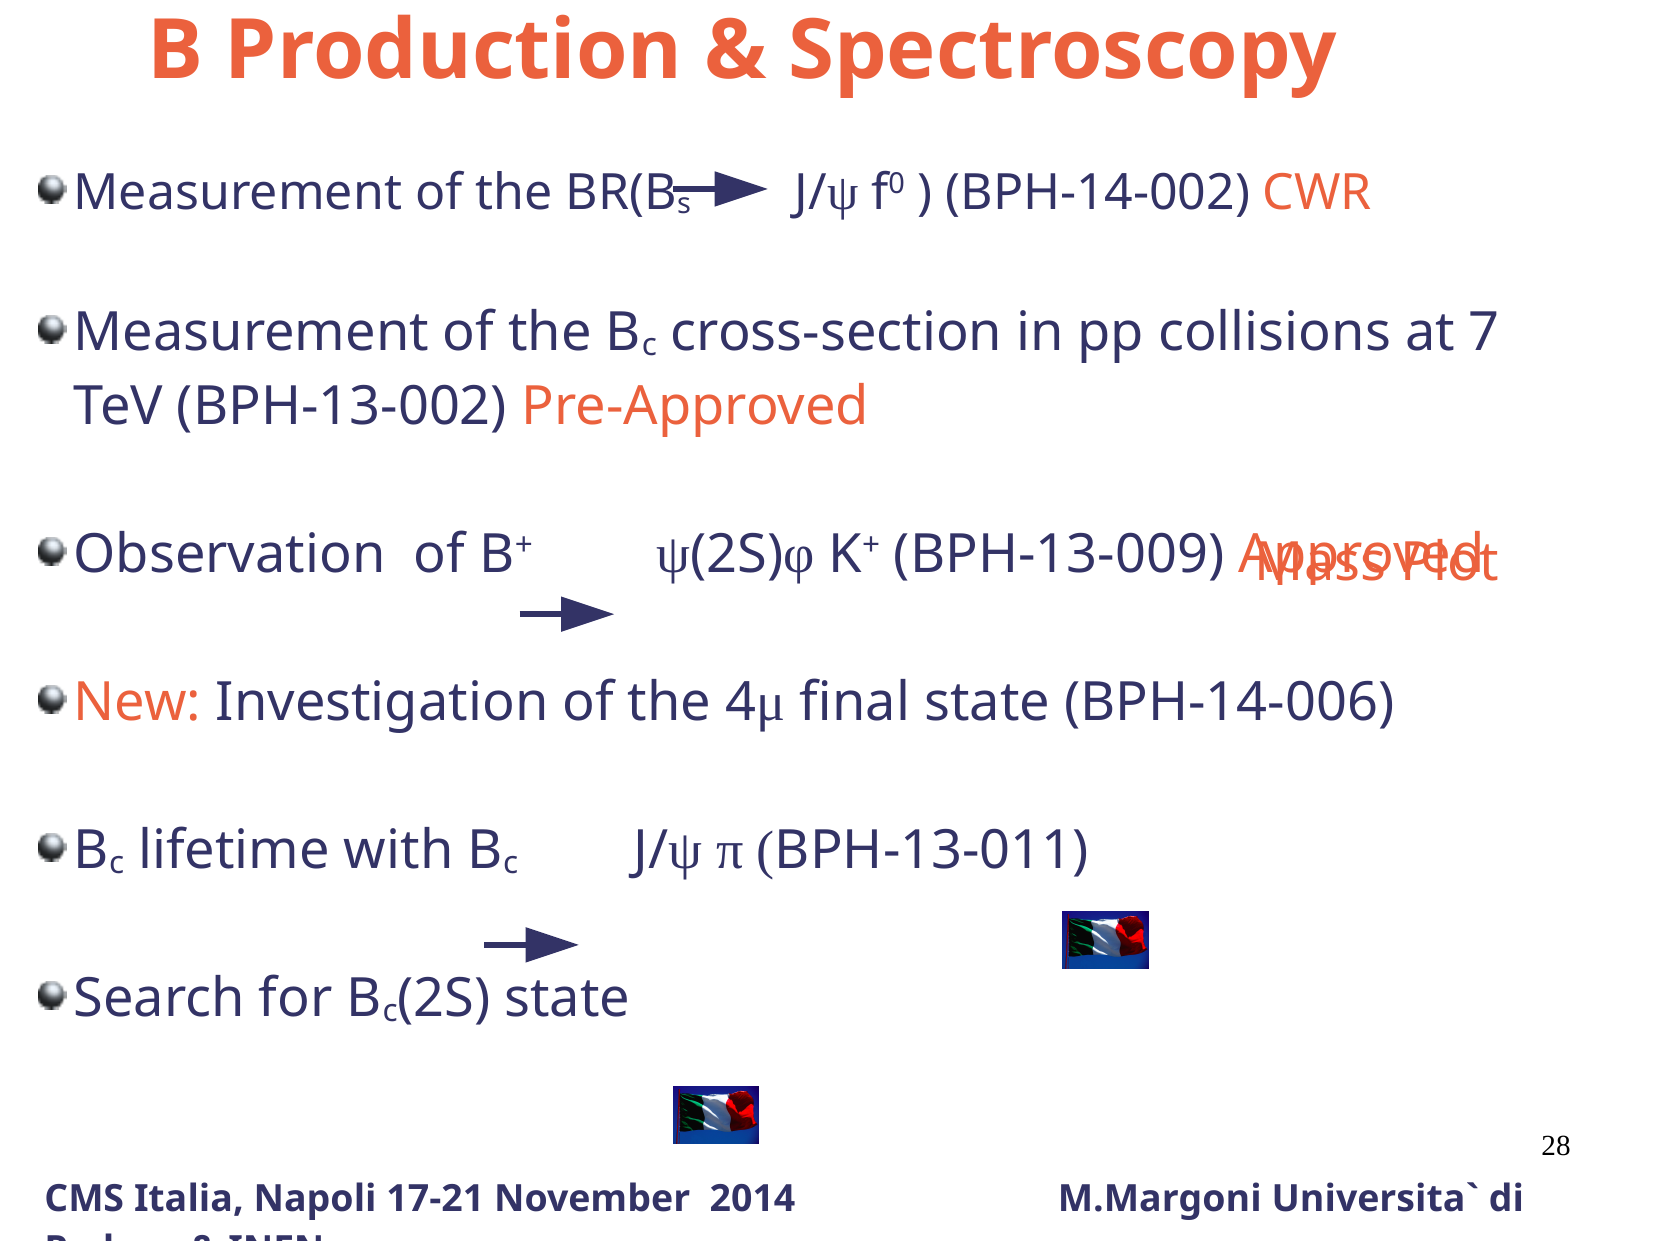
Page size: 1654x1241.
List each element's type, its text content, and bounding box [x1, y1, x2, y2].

picture [673, 1086, 759, 1144]
text_box Measurement of the BR(Bs J/ψ f0 ) (BPH-14-002) CWR Measurement of the Bc cross-section in pp collisions at 7 TeV (BPH-13-002) Pre-Approved Observation of B+ ψ(2S)φ K+ (BPH-13-009) Approved New: Investigation of the 4μ final state (BPH-14-006) Bc lifetime with Bc J/ψ π (BPH-13-011) Search for Bc(2S) state [23, 148, 1619, 1241]
picture [1062, 911, 1149, 969]
text_box Mass Plot [1240, 515, 1607, 615]
text_box B Production & Spectroscopy [23, 0, 1619, 122]
text_box CMS Italia, Napoli 17-21 November 2014 M.Margoni Universita` di Padova & INFN [29, 1163, 1625, 1237]
